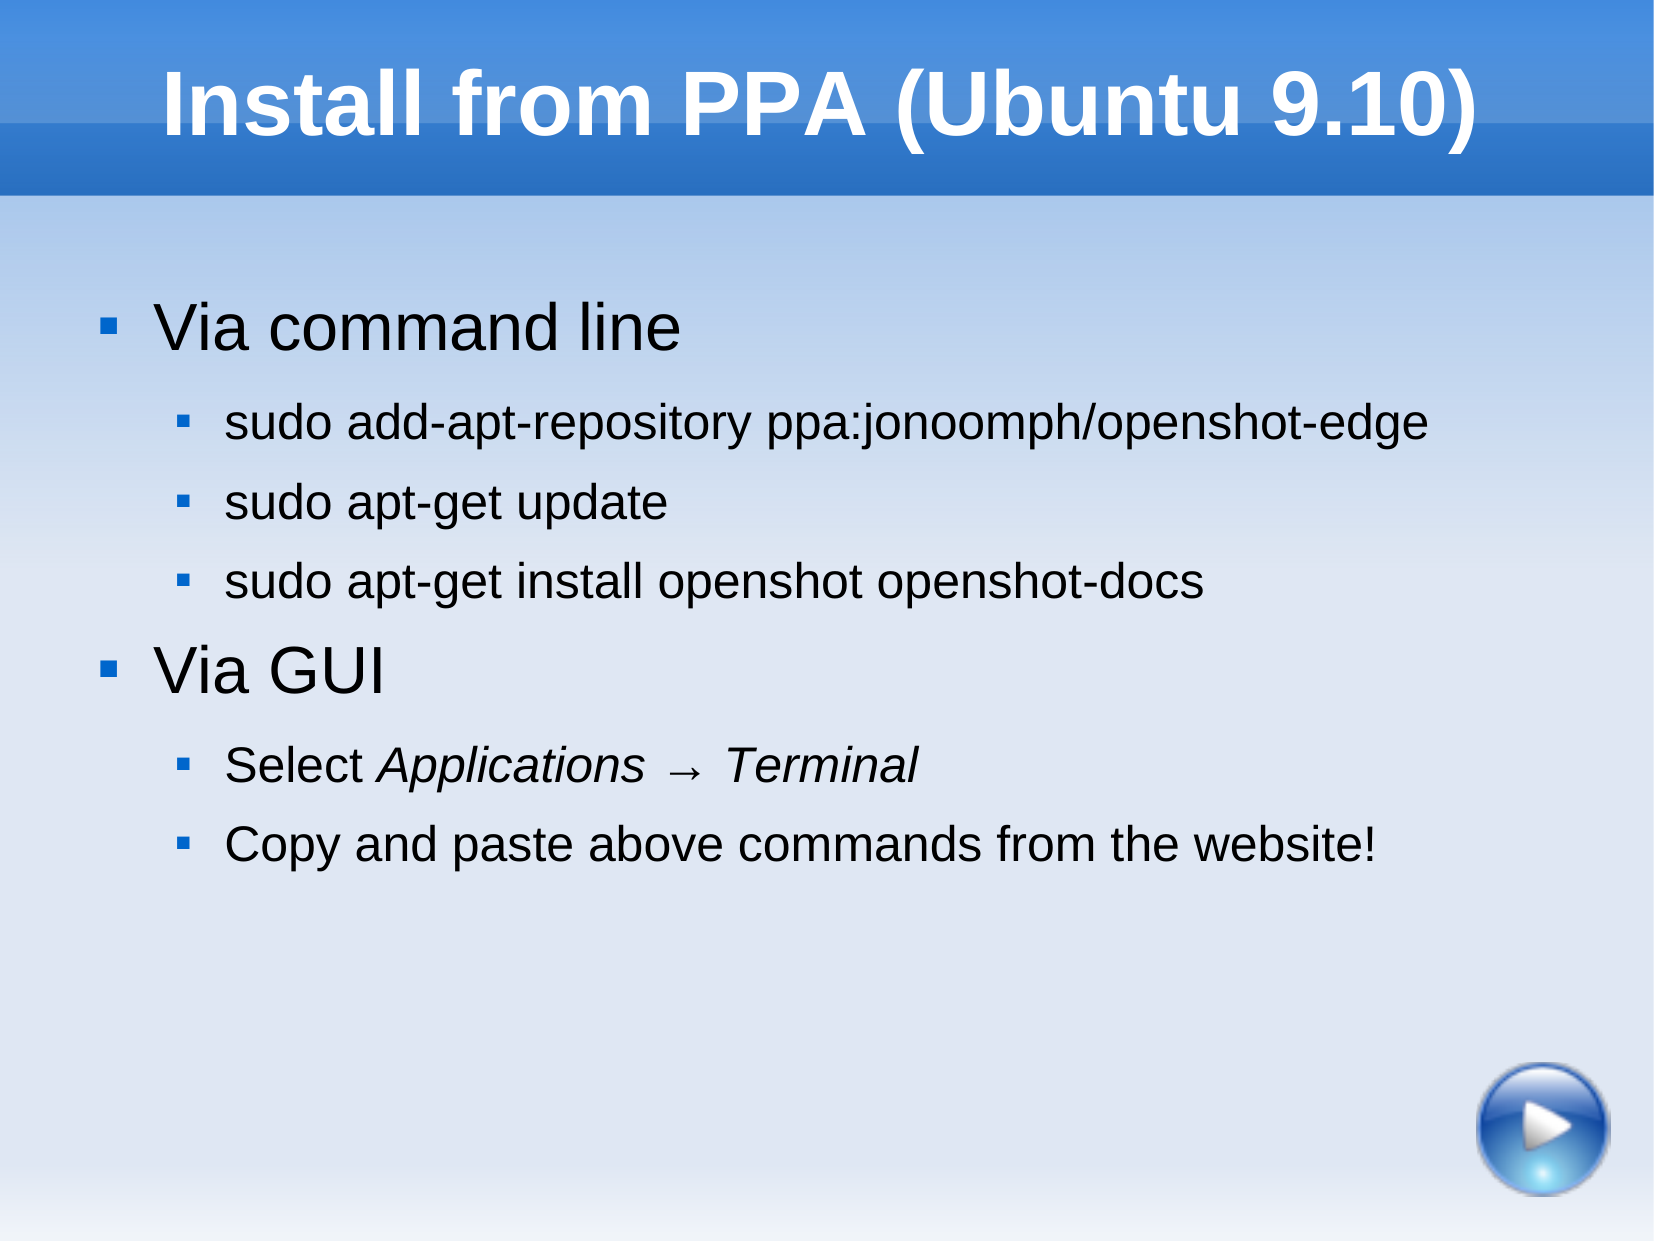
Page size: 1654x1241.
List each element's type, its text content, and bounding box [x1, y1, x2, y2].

picture [0, 0, 1654, 1241]
list Via command line sudo add-apt-repository ppa:jonoomph/openshot-edge sudo apt-get update sudo apt-get install openshot openshot-docs Via GUI Select Applications → Terminal Copy and paste above commands from the website! [82, 290, 1571, 1094]
title Install from PPA (Ubuntu 9.10) [76, 7, 1565, 200]
